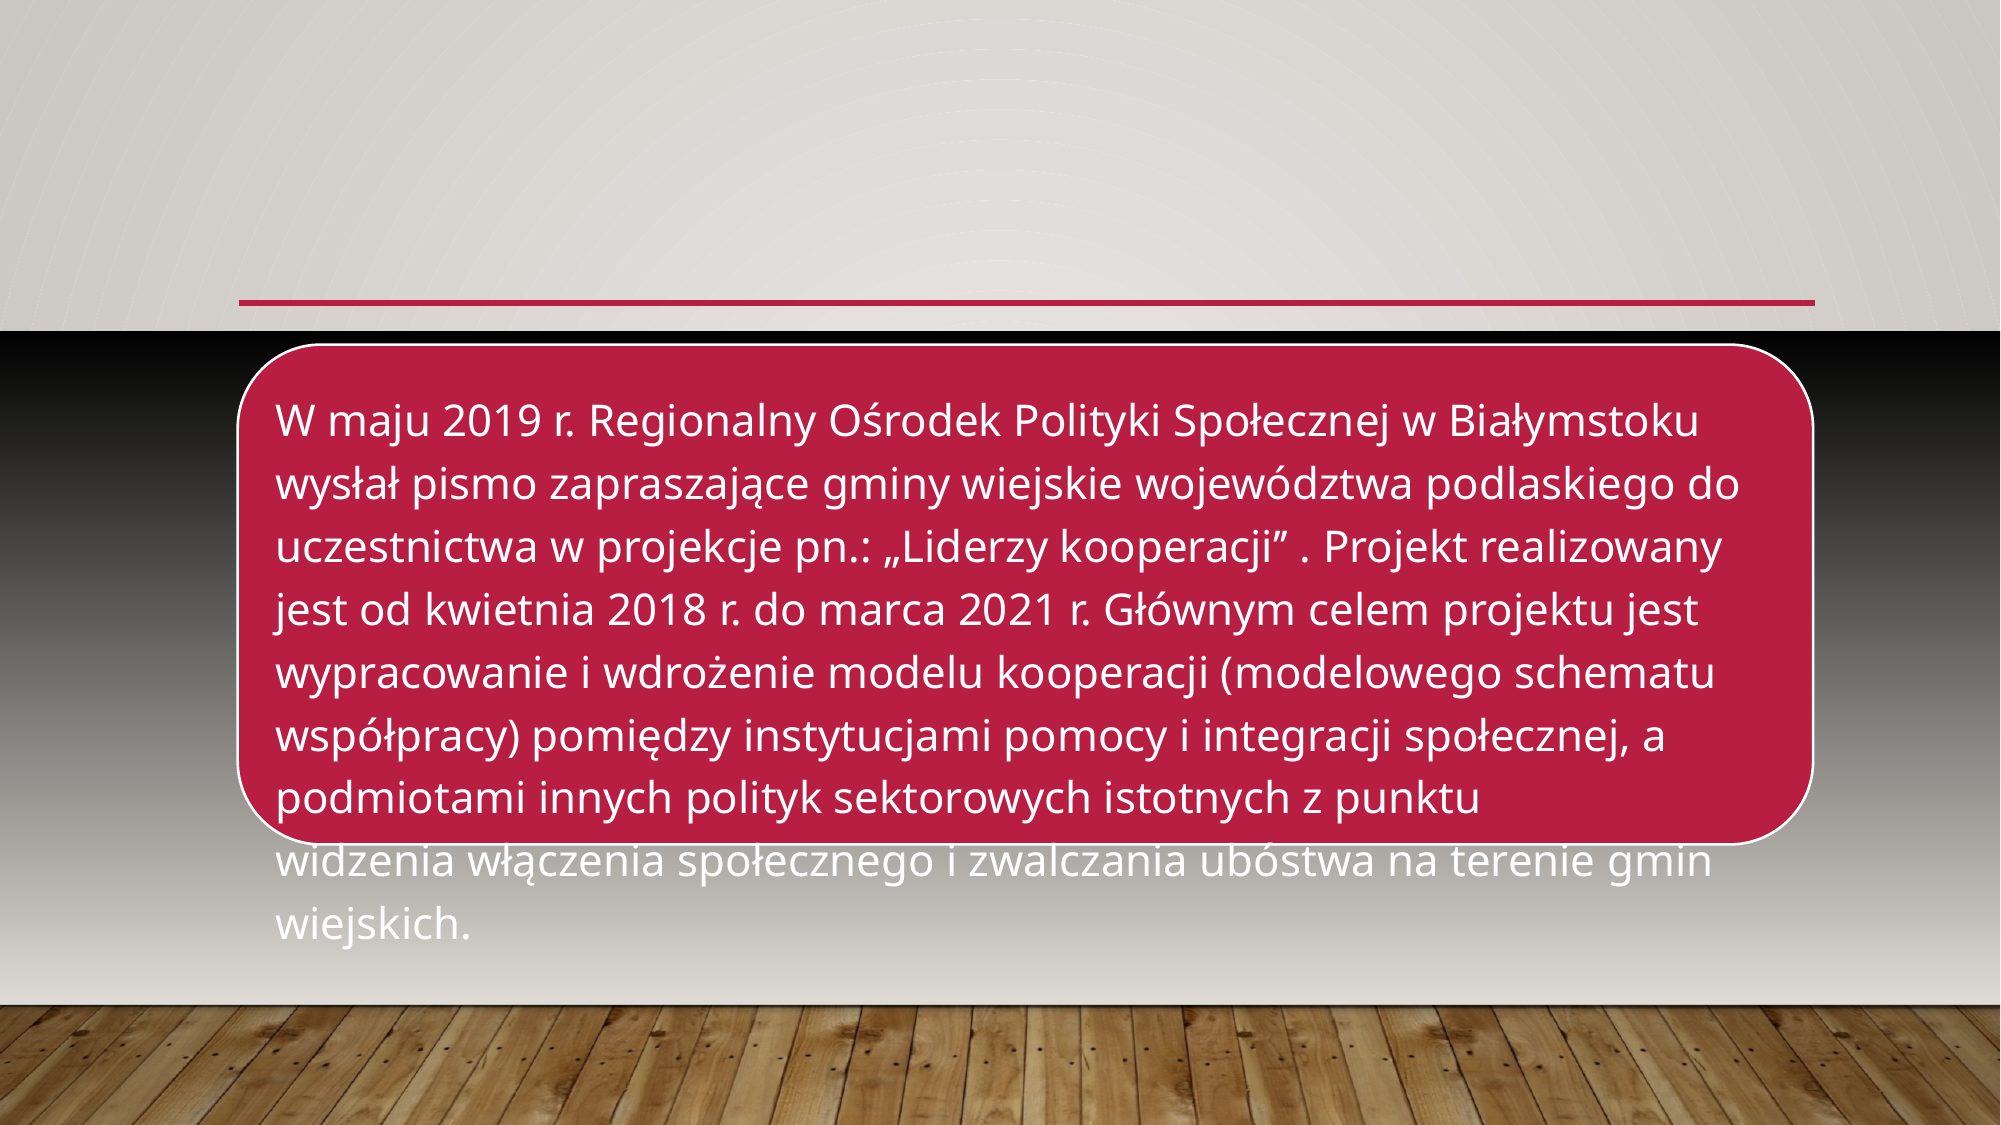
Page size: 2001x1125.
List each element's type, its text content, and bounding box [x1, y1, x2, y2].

text_box W maju 2019 r. Regionalny Ośrodek Polityki Społecznej w Białymstoku wysłał pismo zapraszające gminy wiejskie województwa podlaskiego do uczestnictwa w projekcje pn.: „Liderzy kooperacji’’ . Projekt realizowany jest od kwietnia 2018 r. do marca 2021 r. Głównym celem projektu jest wypracowanie i wdrożenie modelu kooperacji (modelowego schematu współpracy) pomiędzy instytucjami pomocy i integracji społecznej, a podmiotami innych polityk sektorowych istotnych z punktu widzenia włączenia społecznego i zwalczania ubóstwa na terenie gmin wiejskich. [237, 344, 1814, 845]
